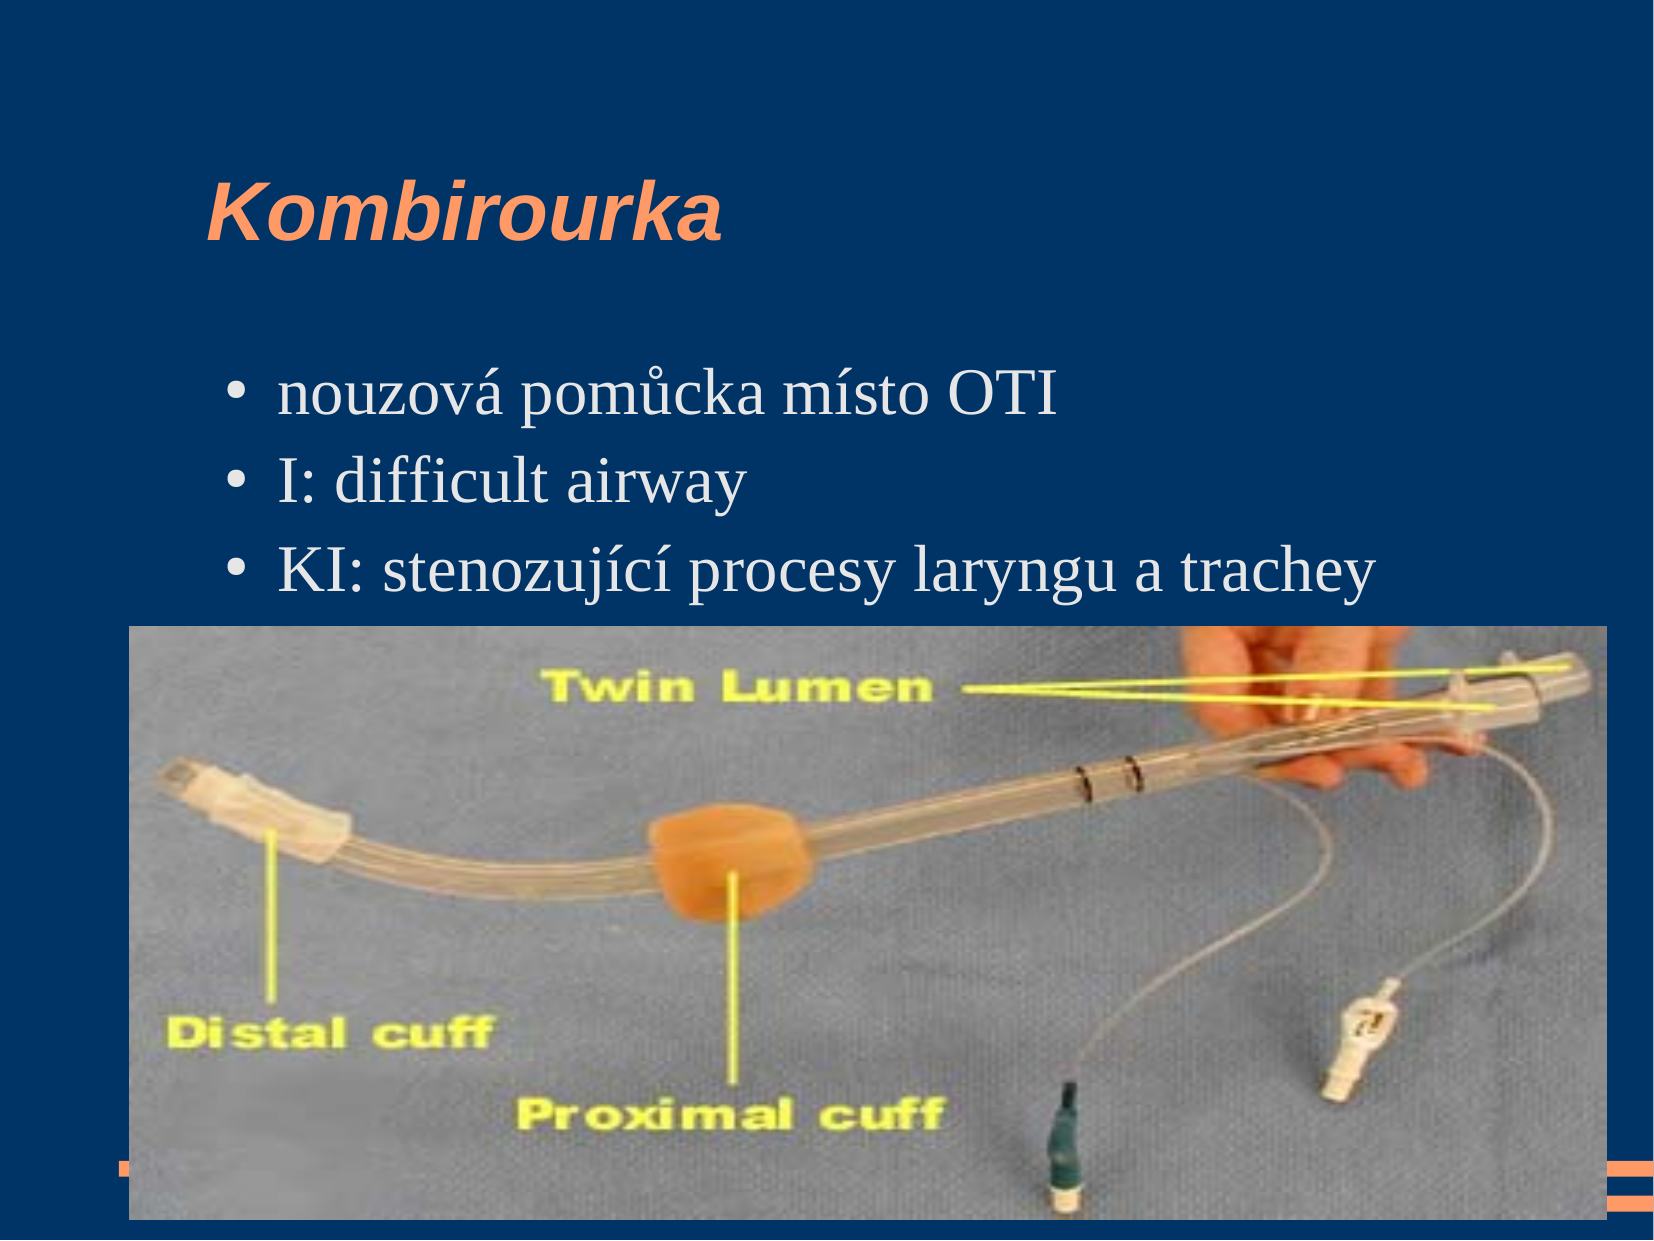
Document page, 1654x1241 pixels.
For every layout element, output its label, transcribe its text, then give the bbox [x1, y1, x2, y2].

picture [129, 626, 1607, 1220]
title Kombirourka [206, 110, 1613, 317]
list nouzová pomůcka místo OTI I: difficult airway KI: stenozující procesy laryngu a trachey [206, 358, 1613, 1103]
